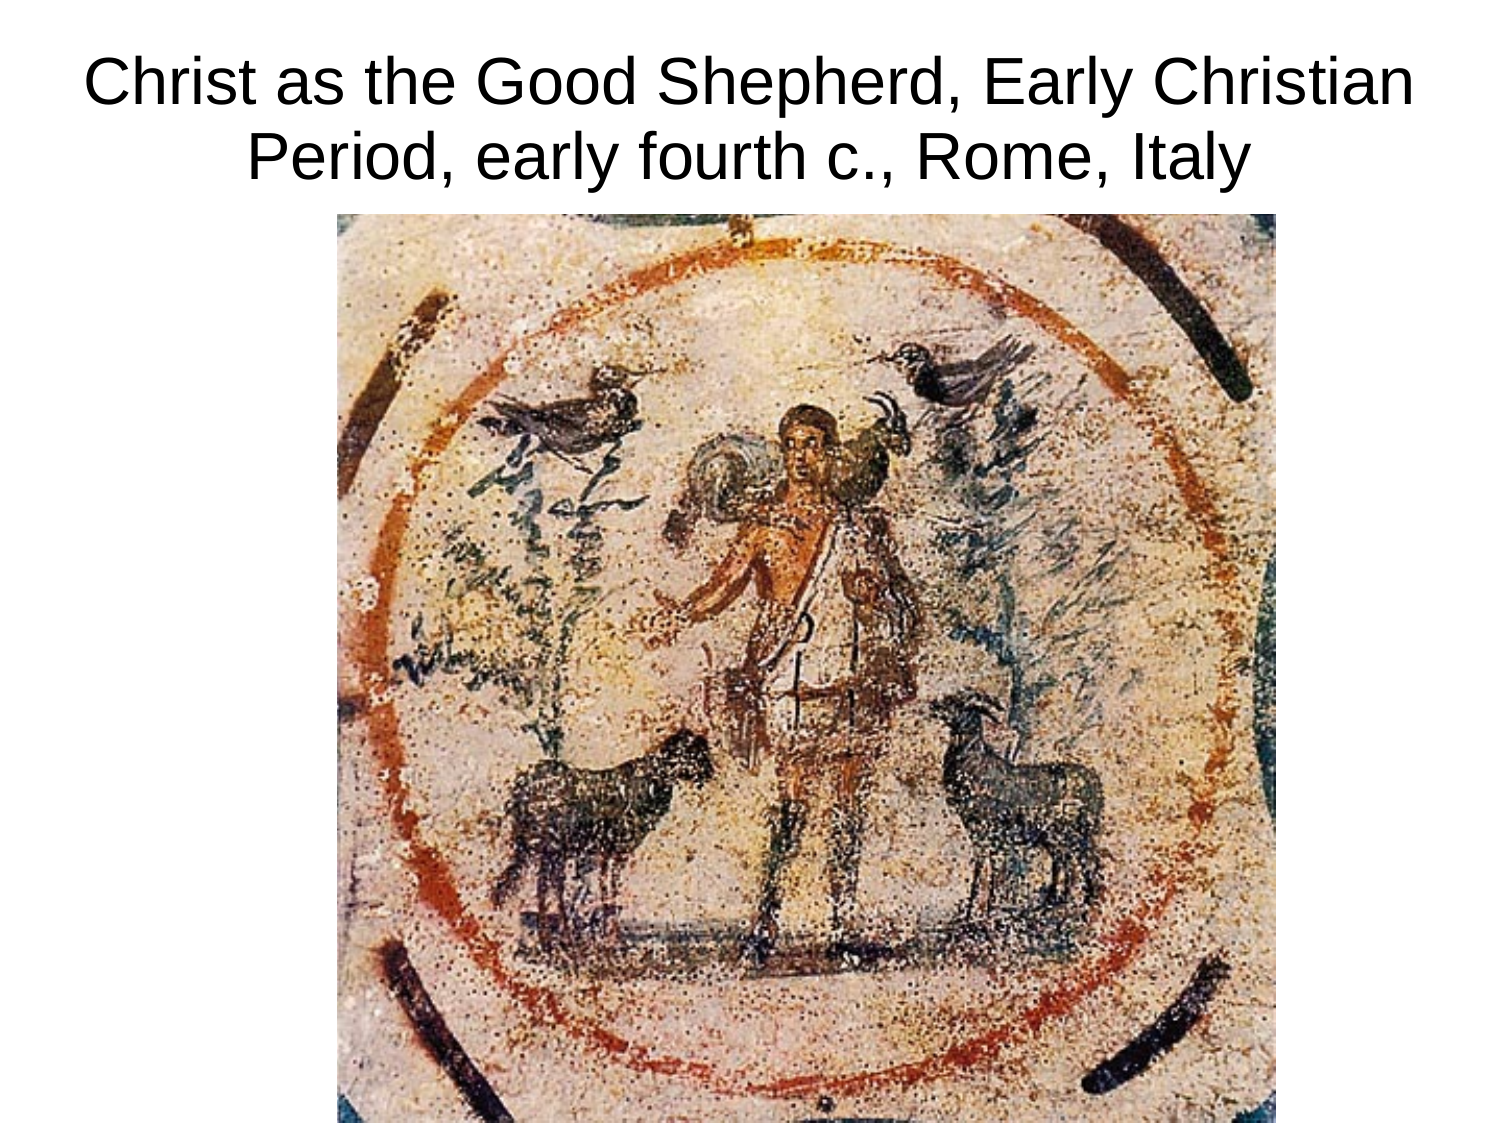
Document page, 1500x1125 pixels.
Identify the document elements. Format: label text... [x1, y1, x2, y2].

title Christ as the Good Shepherd, Early Christian Period, early fourth c., Rome, Italy [0, 24, 1500, 213]
picture [337, 214, 1276, 1123]
